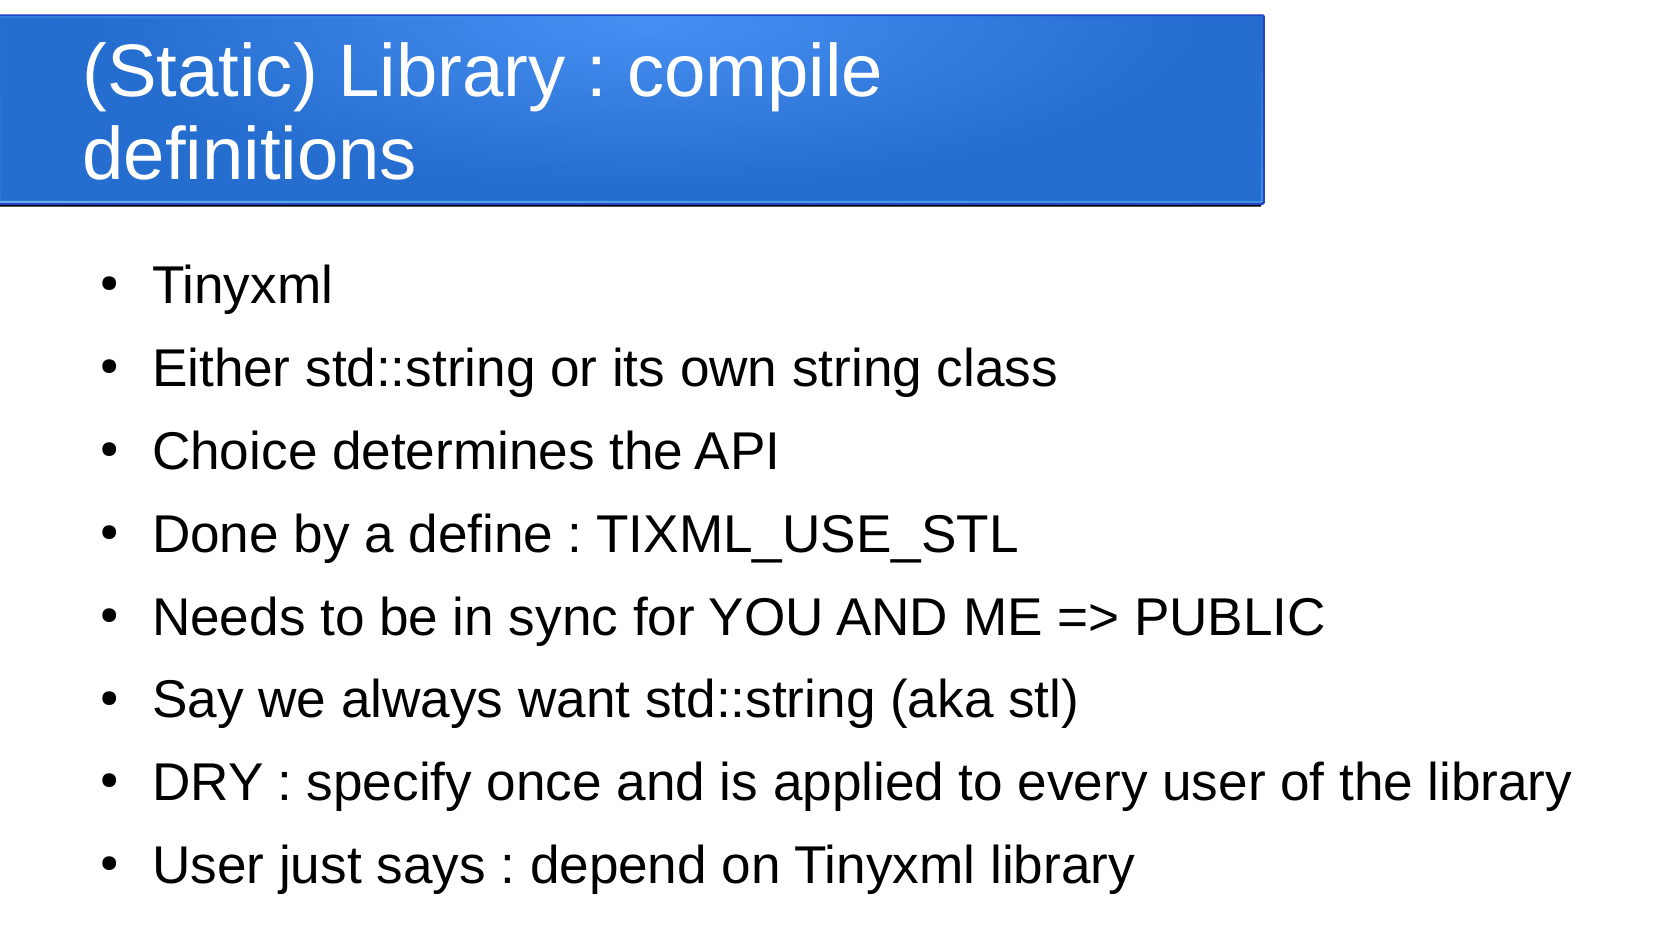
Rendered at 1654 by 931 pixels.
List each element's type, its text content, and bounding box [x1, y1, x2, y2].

list Tinyxml Either std::string or its own string class Choice determines the API Done by a define : TIXML_USE_STL Needs to be in sync for YOU AND ME => PUBLIC Say we always want std::string (aka stl) DRY : specify once and is applied to every user of the library User just says : depend on Tinyxml library [82, 255, 1591, 916]
title (Static) Library : compile definitions [82, 29, 1235, 196]
